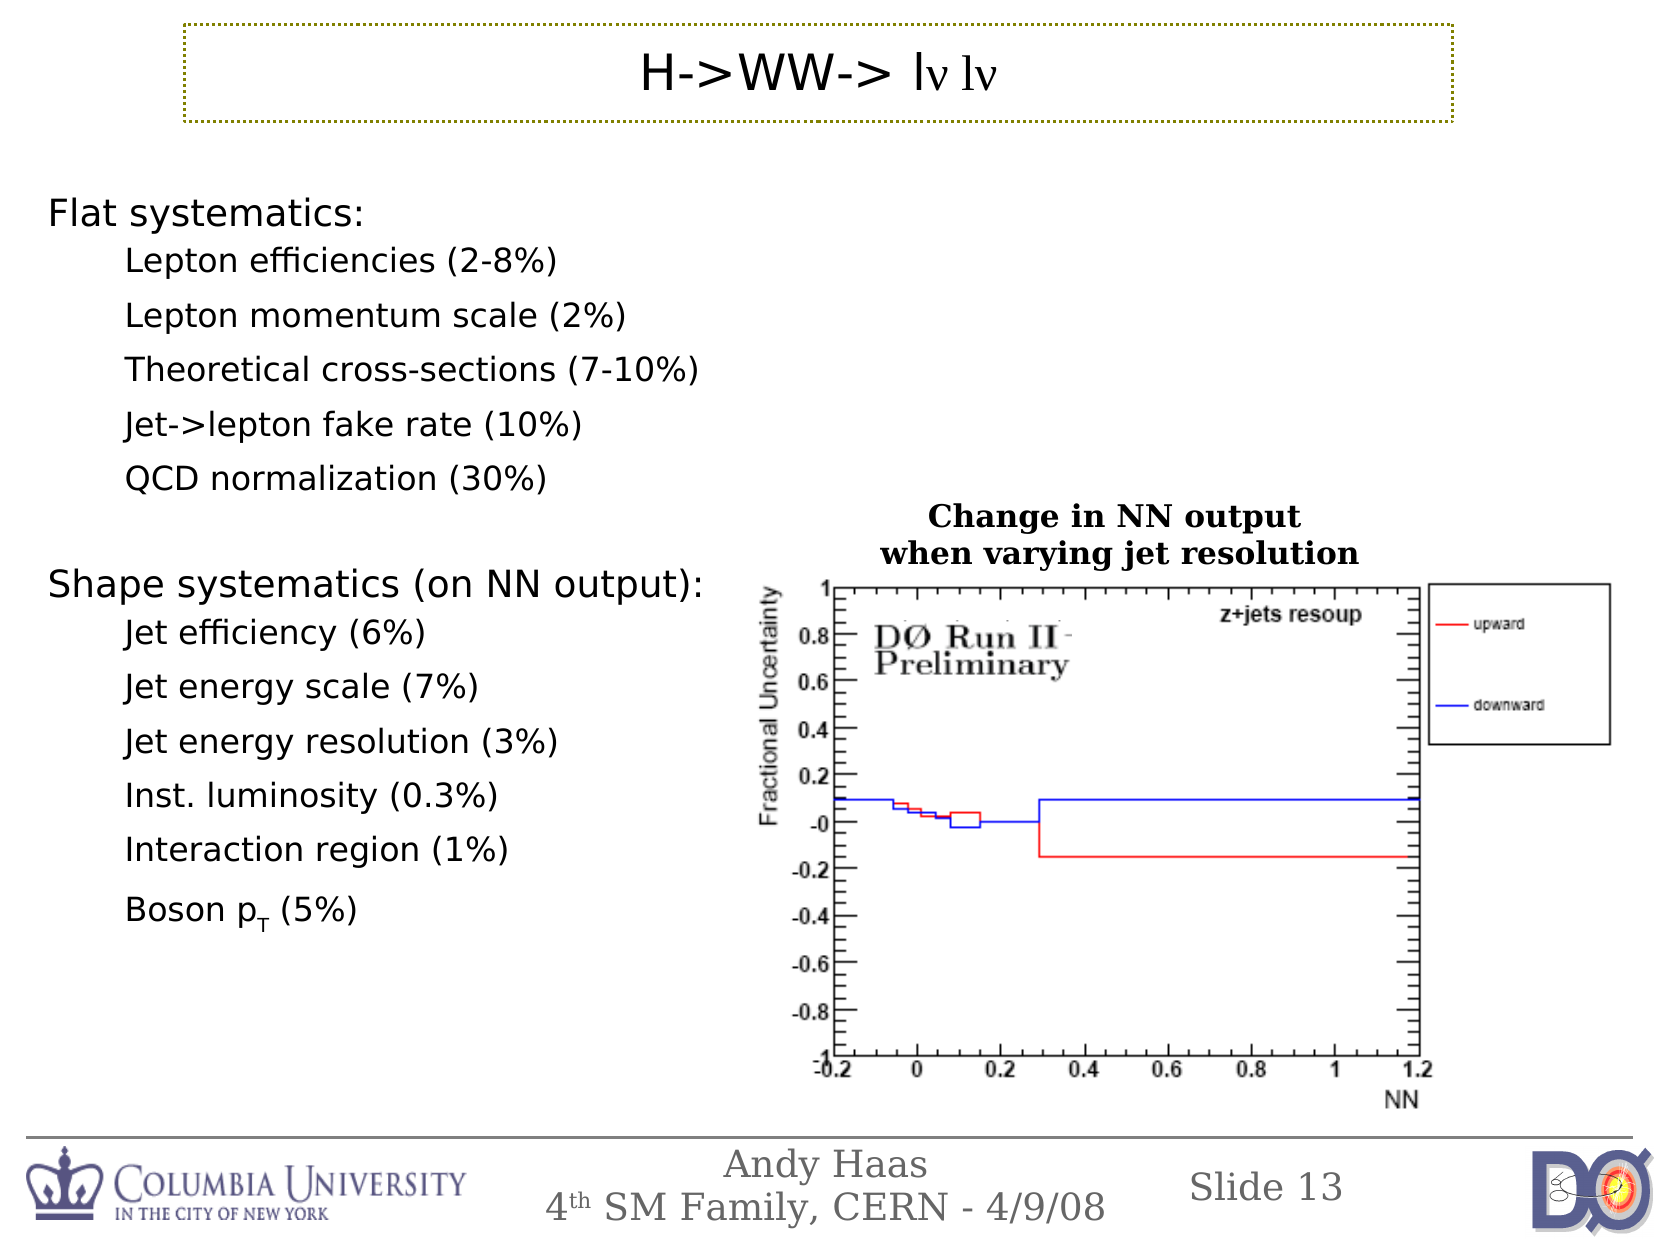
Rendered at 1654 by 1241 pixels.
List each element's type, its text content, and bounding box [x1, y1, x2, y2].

picture [721, 556, 1628, 1118]
title H->WW-> lν lν [184, 24, 1453, 122]
list Flat systematics: Lepton efficiencies (2-8%) Lepton momentum scale (2%) Theoretical cross-sections (7-10%) Jet->lepton fake rate (10%) QCD normalization (30%) Shape systematics (on NN output): Jet efficiency (6%) Jet energy scale (7%) Jet energy resolution (3%) Inst. luminosity (0.3%) Interaction region (1%) Boson pT (5%) [30, 140, 914, 1125]
text_box Change in NN output when varying jet resolution [880, 498, 1361, 572]
